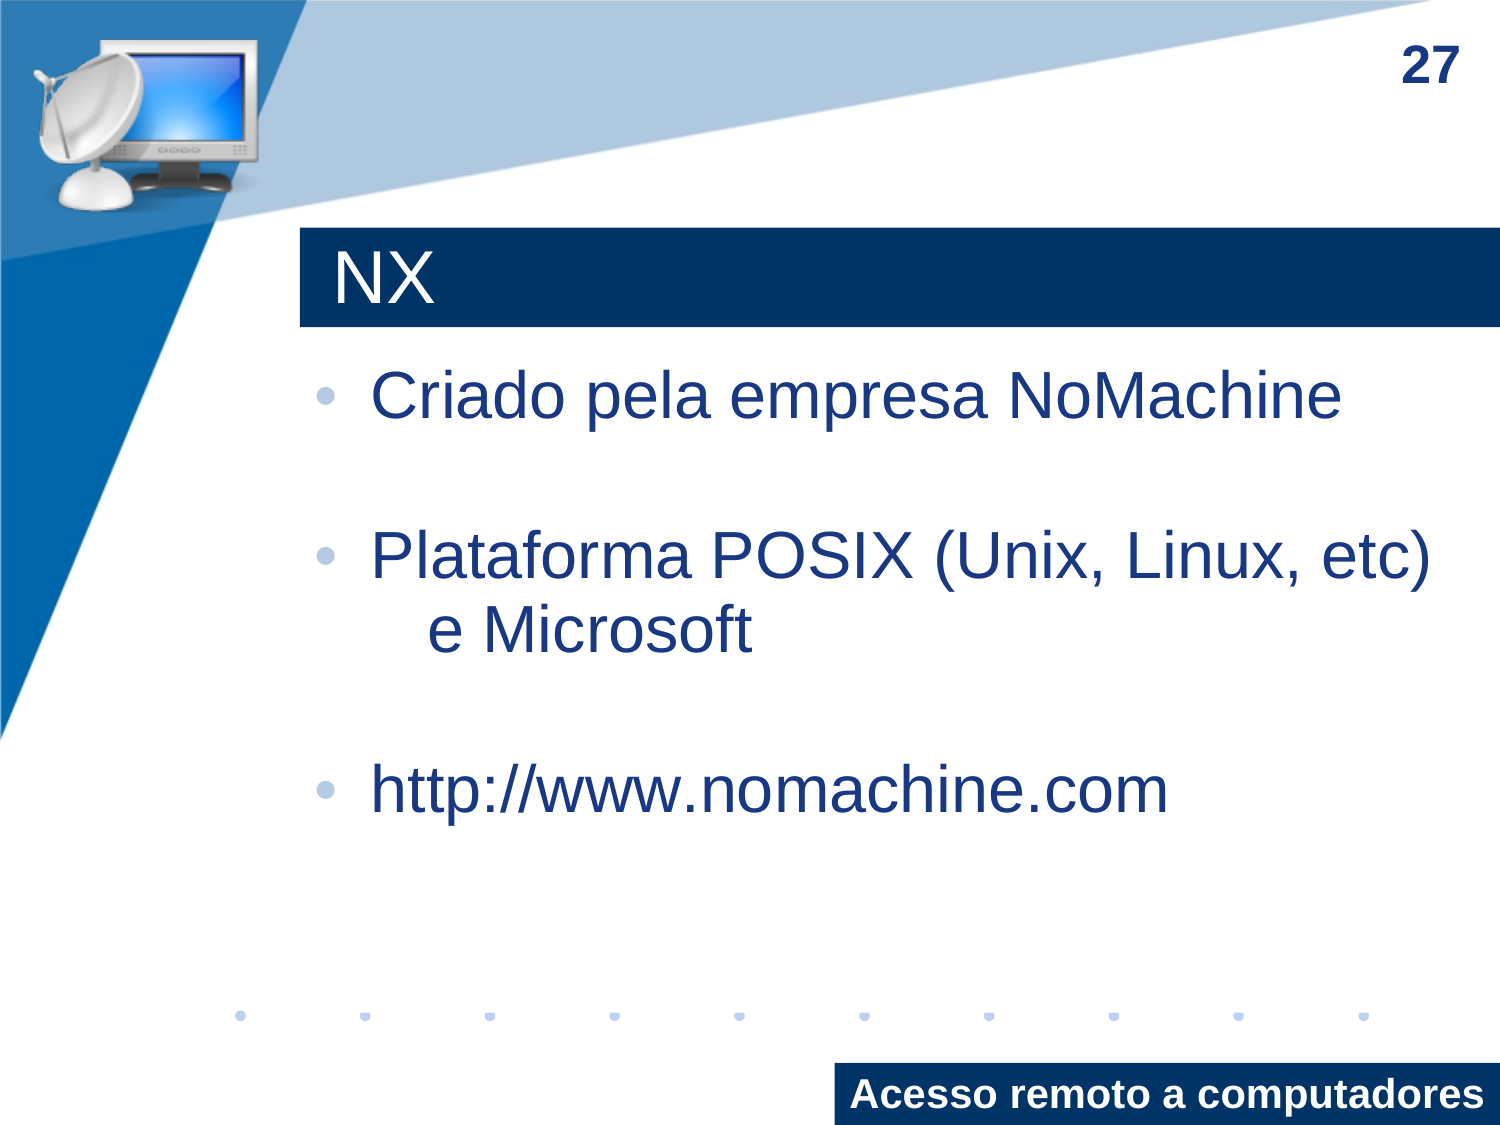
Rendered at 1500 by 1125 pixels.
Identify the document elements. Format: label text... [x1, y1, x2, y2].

title NX [299, 227, 1500, 328]
list Criado pela empresa NoMachine Plataforma POSIX (Unix, Linux, etc) e Microsoft http://www.nomachine.com [299, 350, 1477, 1013]
picture [0, 0, 1500, 842]
